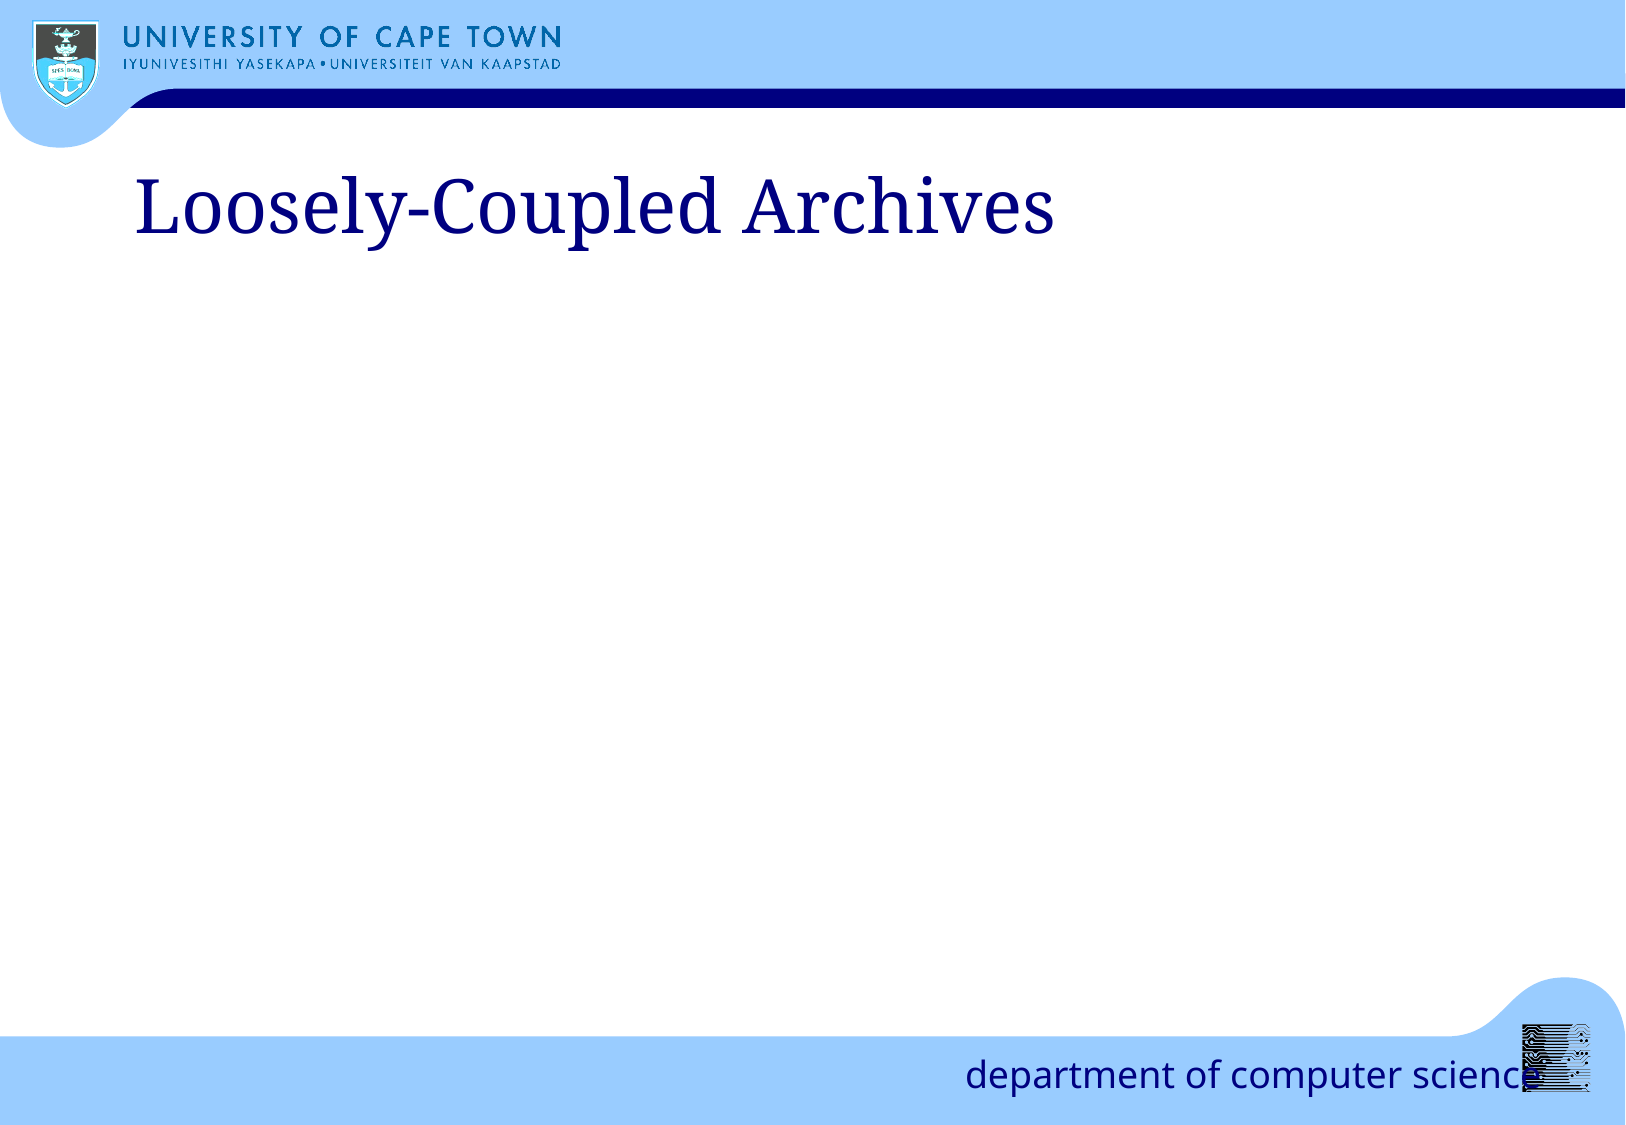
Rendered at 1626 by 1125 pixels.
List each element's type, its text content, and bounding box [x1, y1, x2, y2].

picture [1526, 1070, 1536, 1076]
picture [1522, 1024, 1591, 1092]
picture [120, 23, 563, 71]
title Loosely-Coupled Archives [134, 140, 1571, 268]
